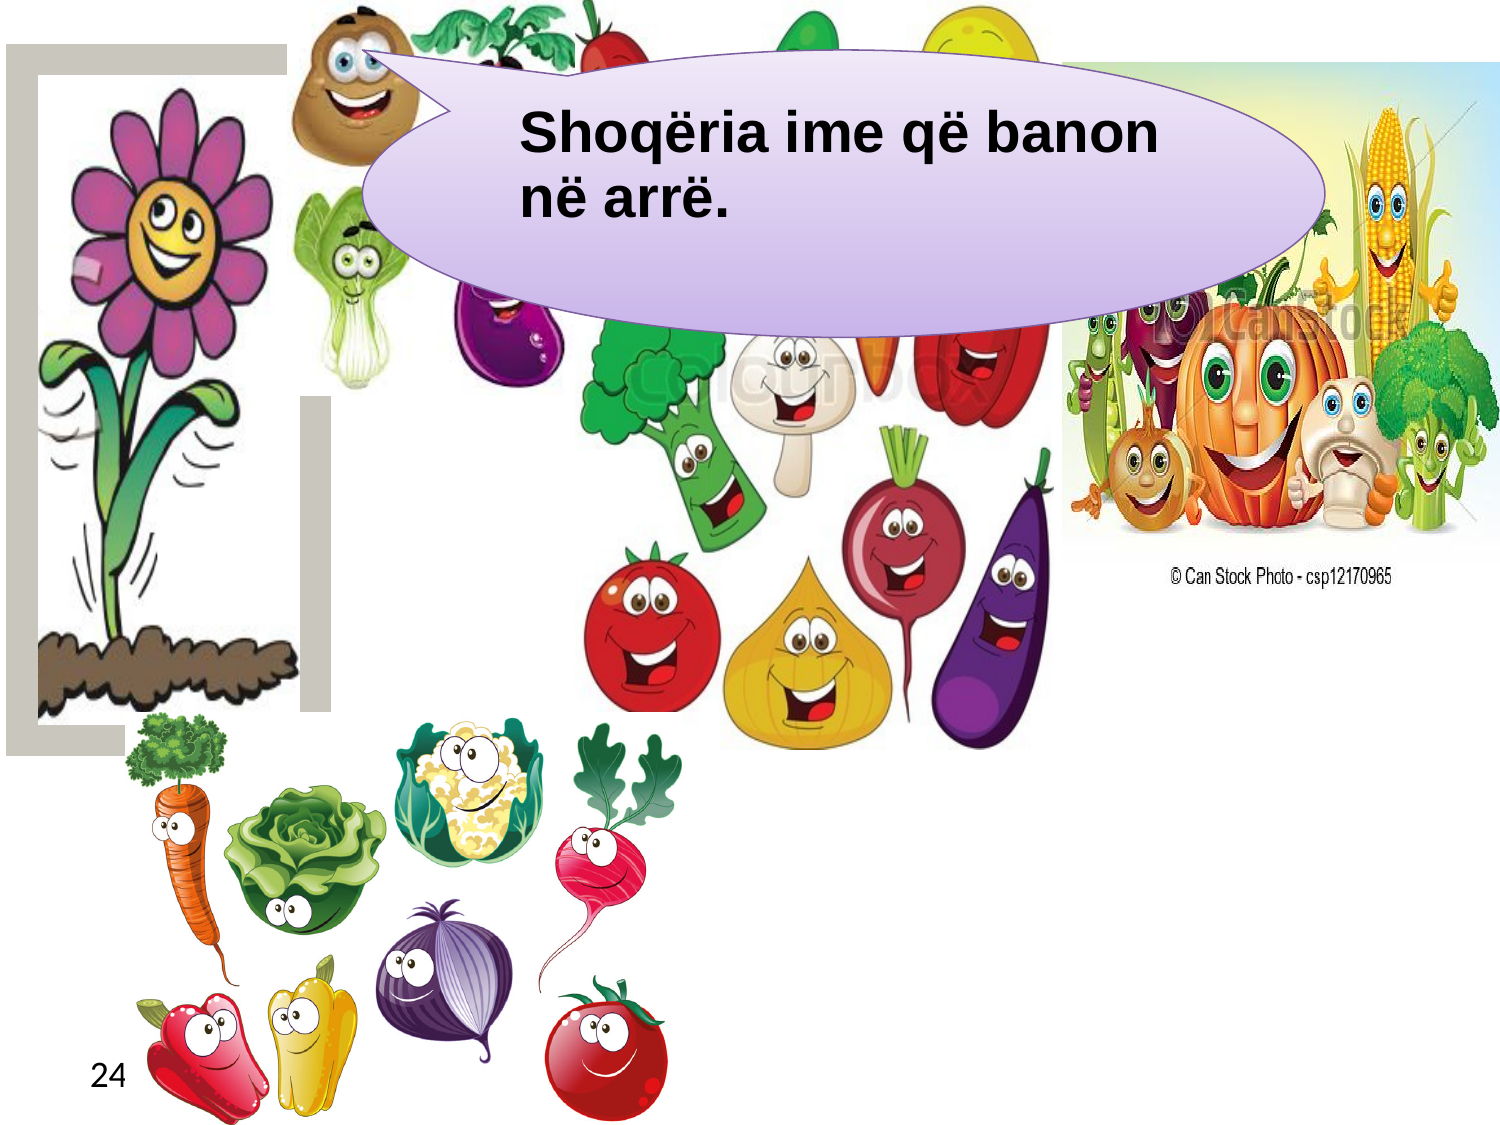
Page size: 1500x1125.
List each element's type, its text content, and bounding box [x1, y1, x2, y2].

text_box Shoqëria ime që banon në arrë. [362, 49, 1325, 338]
picture [37, 0, 1054, 1125]
picture [1062, 62, 1500, 591]
text_box 3/18/2020 [75, 1042, 125, 1103]
